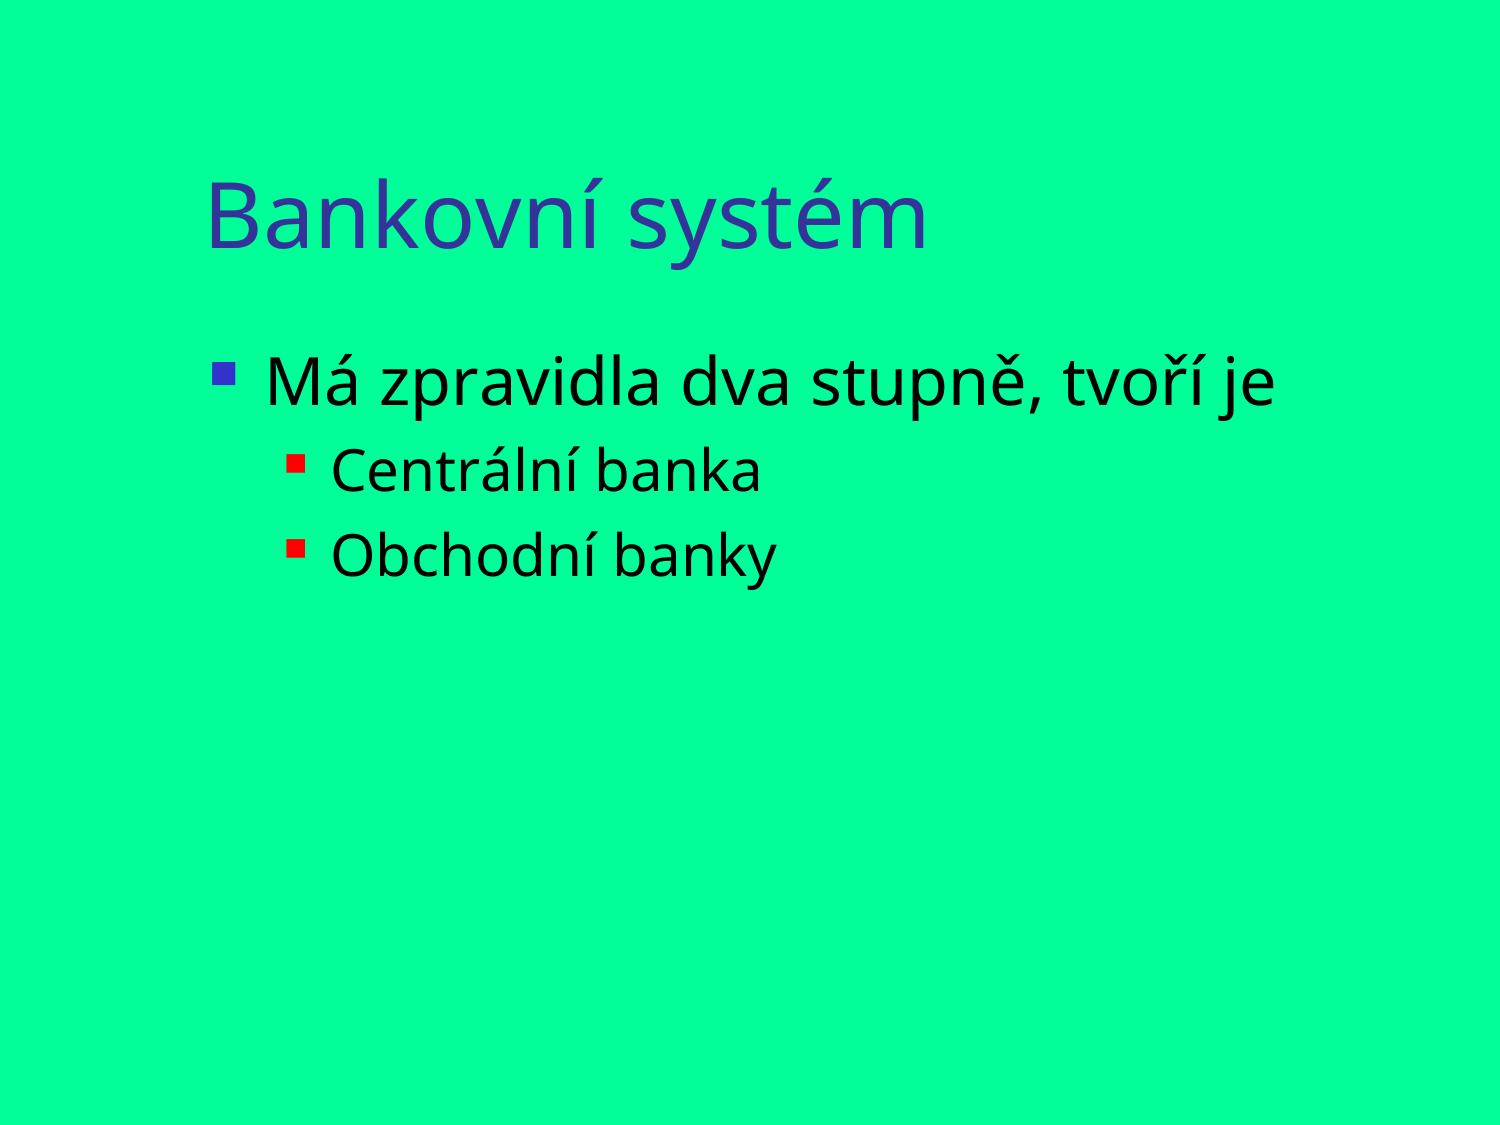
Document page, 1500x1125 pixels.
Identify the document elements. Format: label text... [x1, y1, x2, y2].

title Bankovní systém [188, 35, 1467, 276]
list Má zpravidla dva stupně, tvoří je Centrální banka Obchodní banky [193, 331, 1469, 1032]
